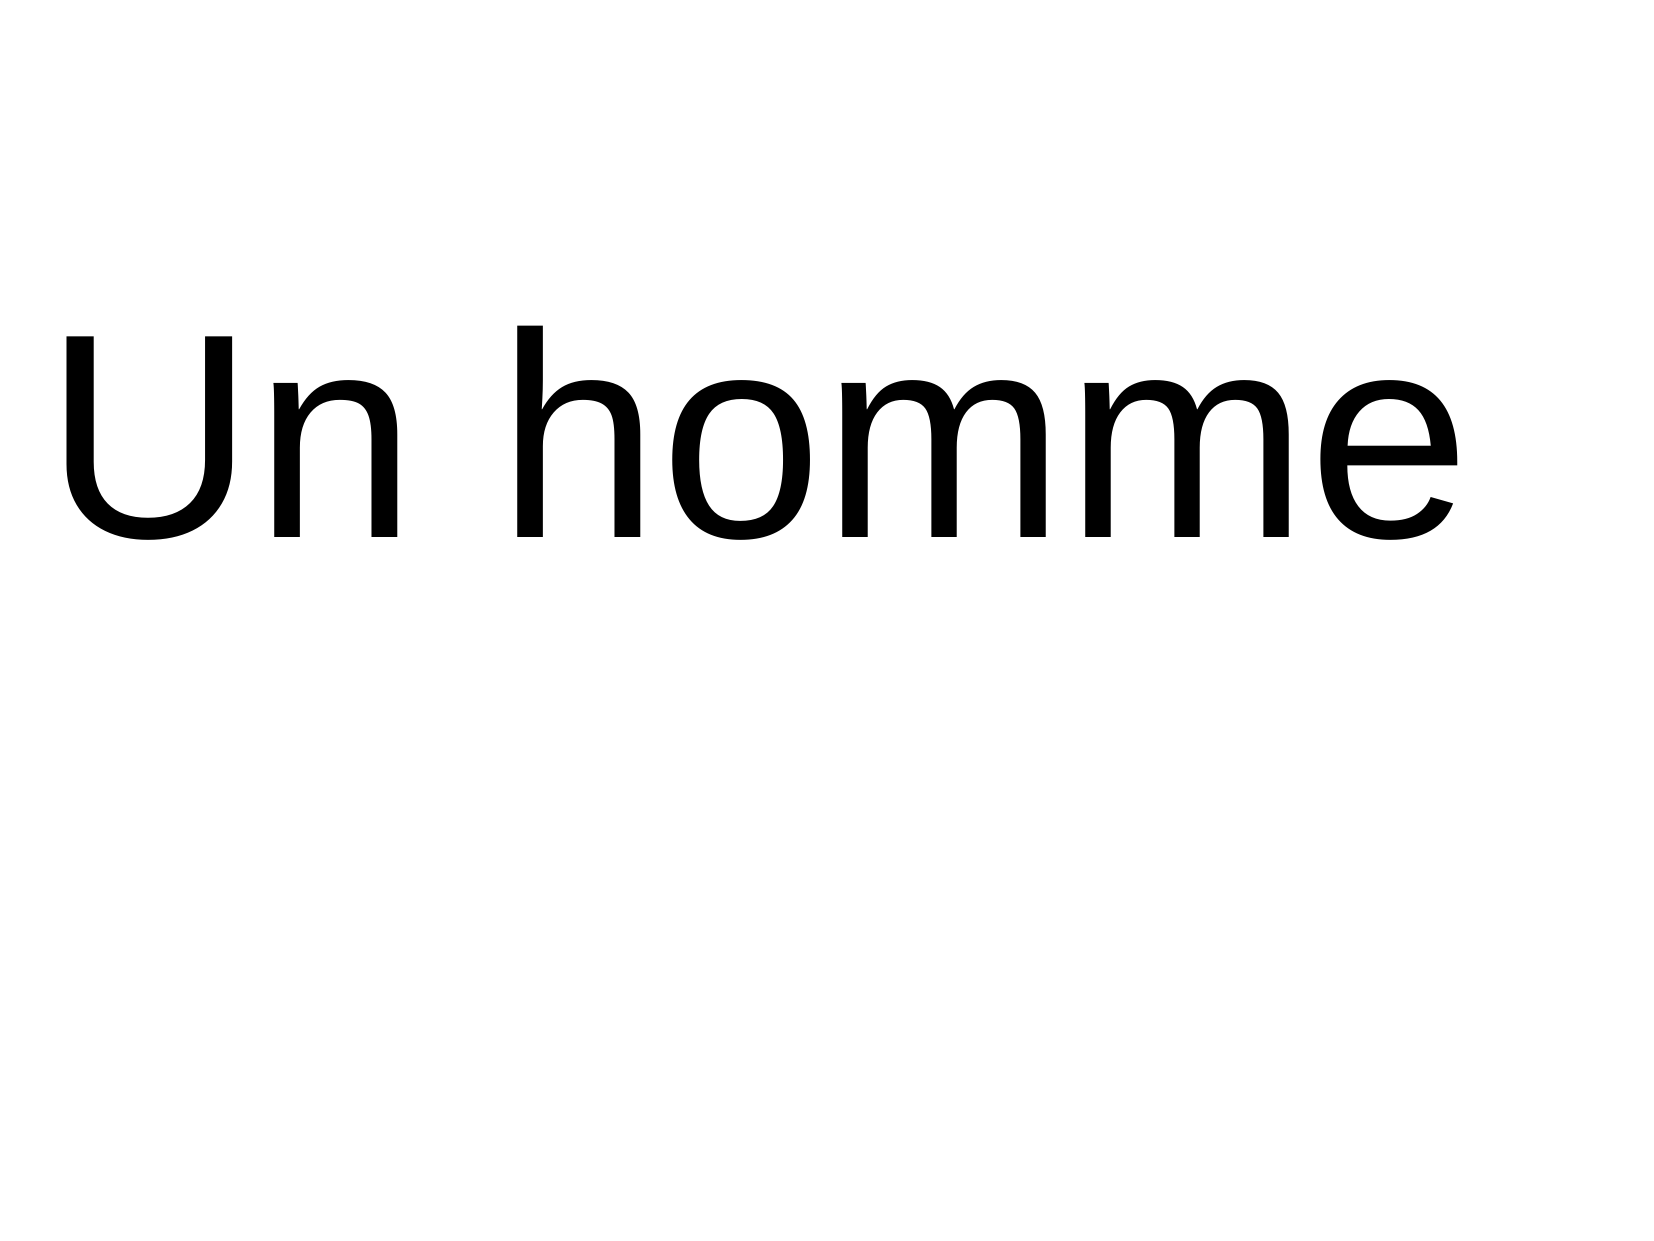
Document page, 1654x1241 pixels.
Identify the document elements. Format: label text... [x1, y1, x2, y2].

text_box Un homme [29, 265, 1625, 607]
